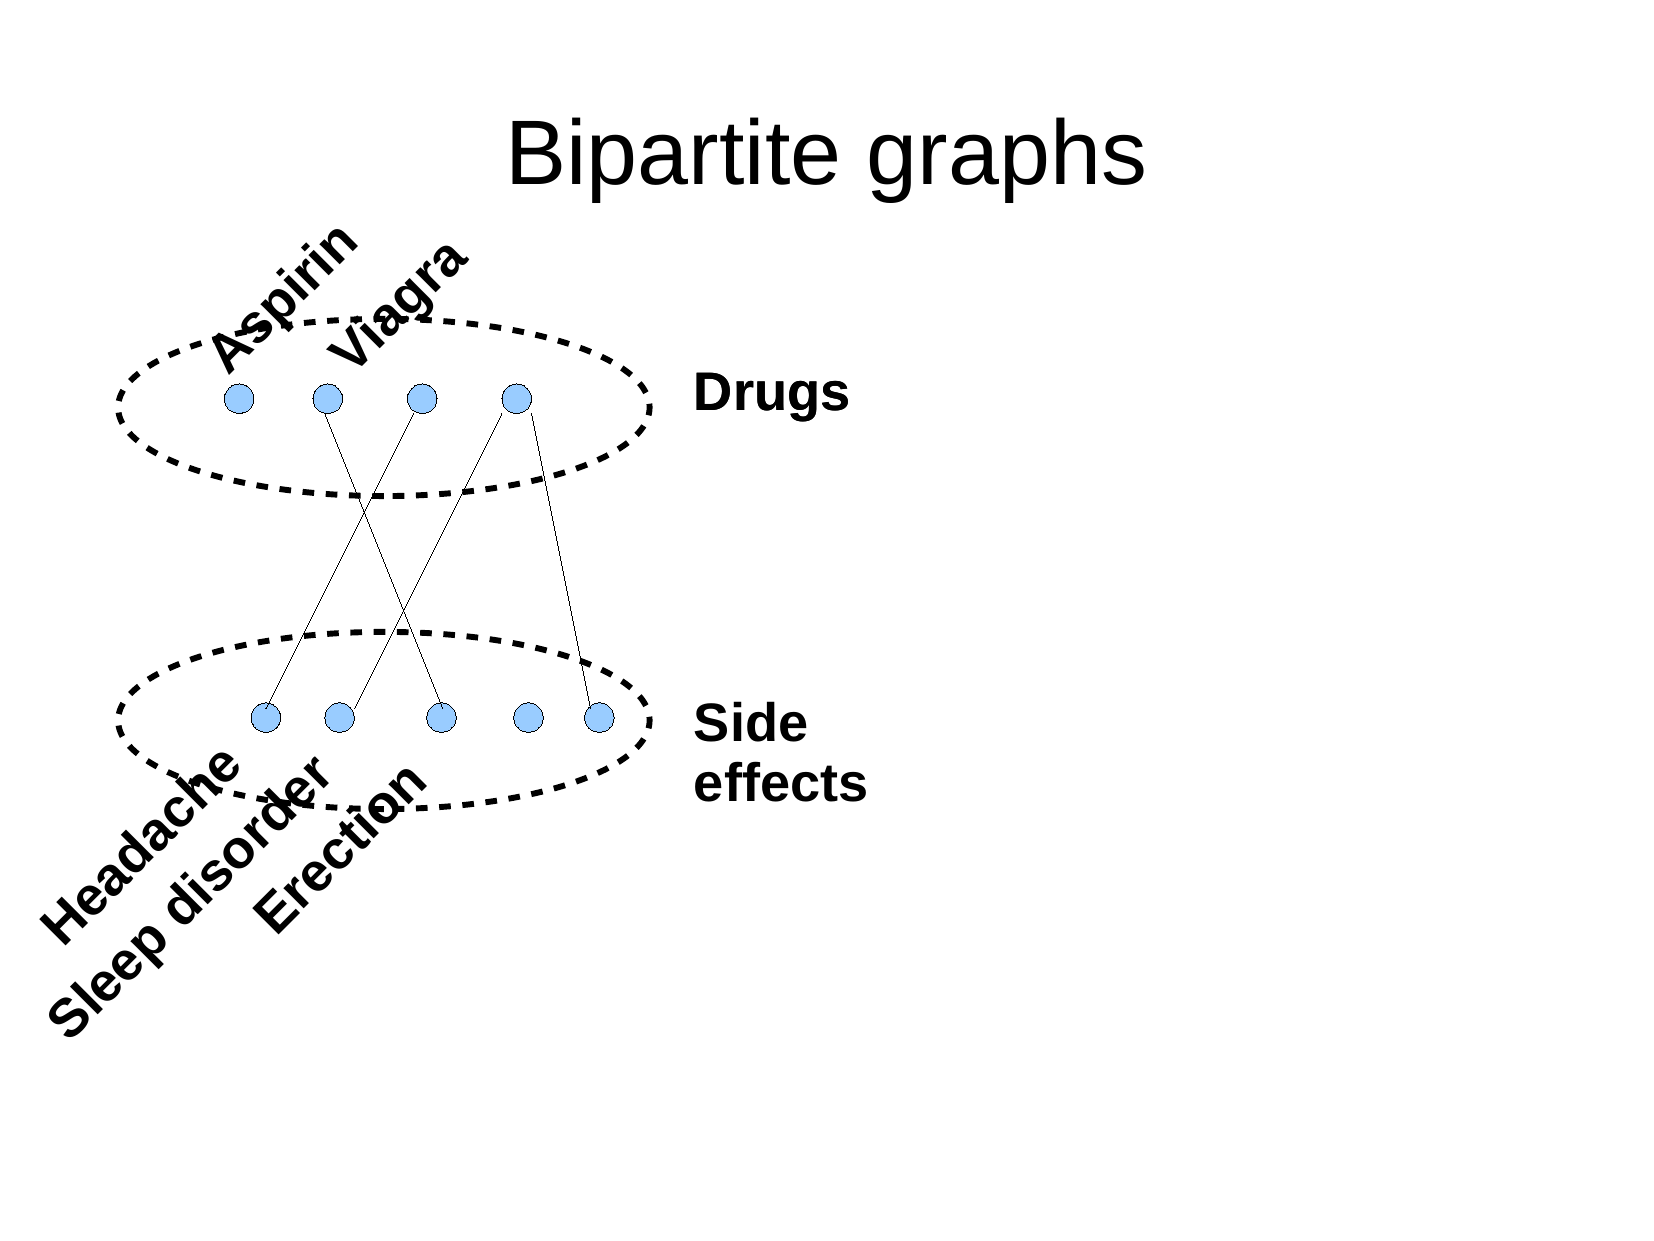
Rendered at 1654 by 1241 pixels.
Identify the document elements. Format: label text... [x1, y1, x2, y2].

text_box Viagra [302, 209, 495, 402]
text_box Aspirin [178, 193, 387, 402]
text_box [251, 702, 281, 733]
text_box [224, 386, 254, 414]
text_box [312, 383, 343, 414]
text_box Erection [225, 733, 455, 963]
text_box [324, 702, 355, 733]
text_box [513, 702, 544, 733]
text_box [501, 383, 532, 414]
text_box Headache [13, 716, 266, 970]
text_box [407, 383, 438, 414]
text_box Drugs [679, 354, 886, 443]
text_box Side effects [679, 685, 886, 824]
text_box Sleep disorder [19, 726, 357, 1069]
text_box [584, 702, 615, 733]
text_box [426, 702, 457, 733]
title Bipartite graphs [82, 49, 1571, 257]
